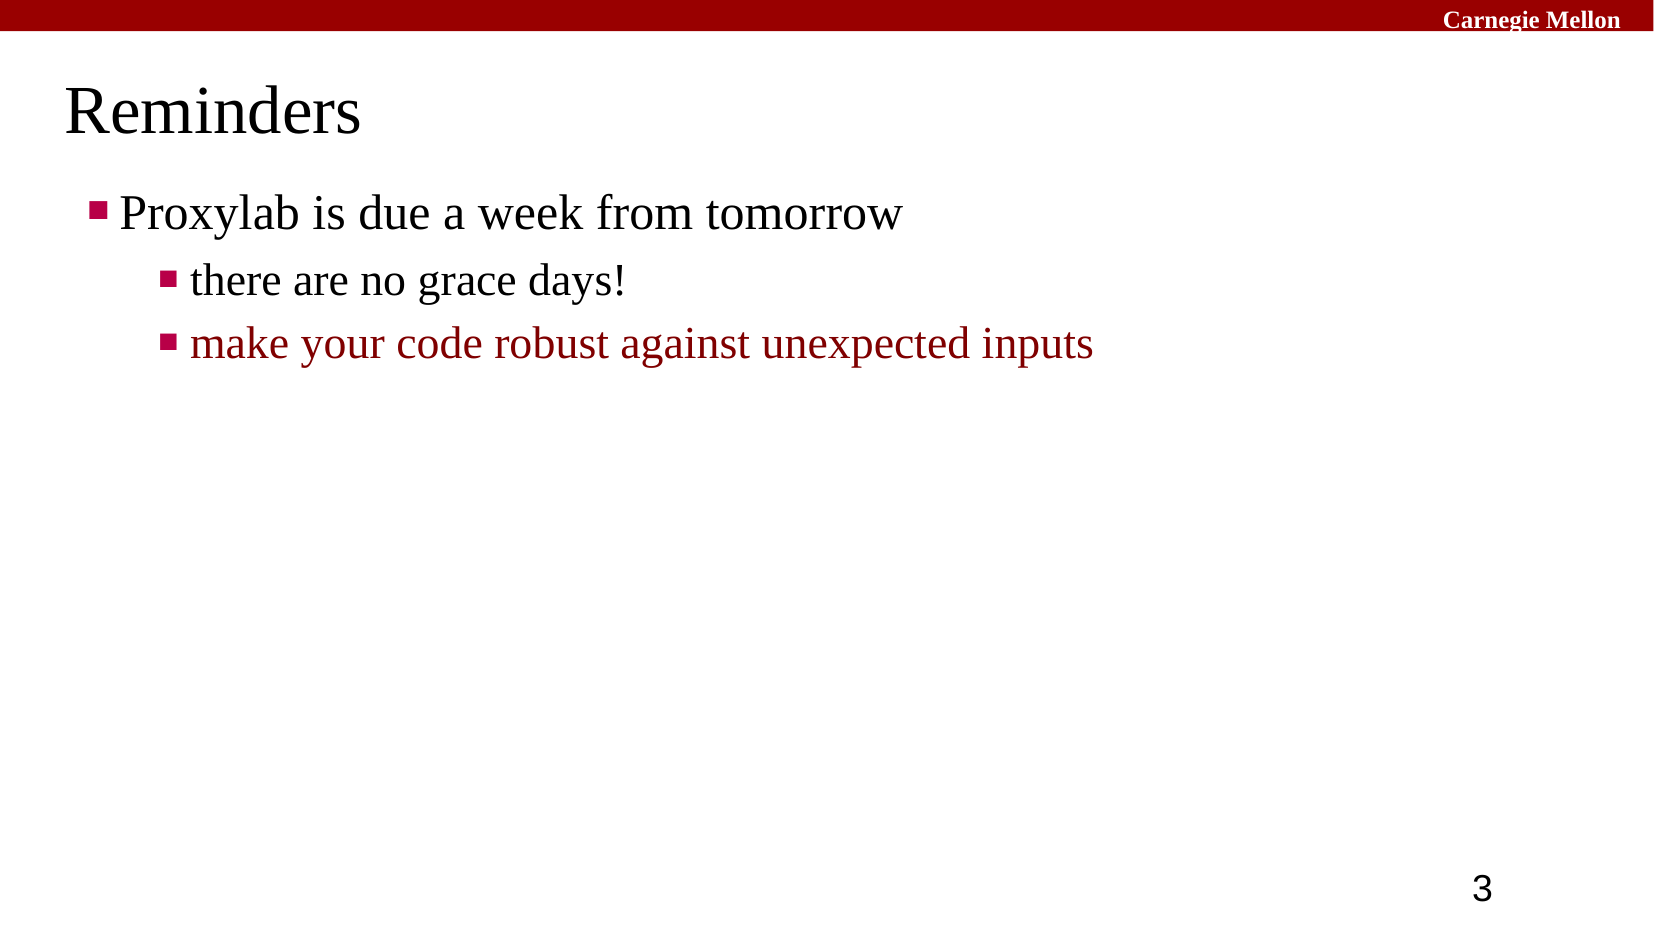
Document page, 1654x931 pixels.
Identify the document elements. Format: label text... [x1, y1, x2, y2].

list Proxylab is due a week from tomorrow there are no grace days! make your code robust against unexpected inputs [71, 184, 1576, 859]
title Reminders [64, 58, 1576, 163]
